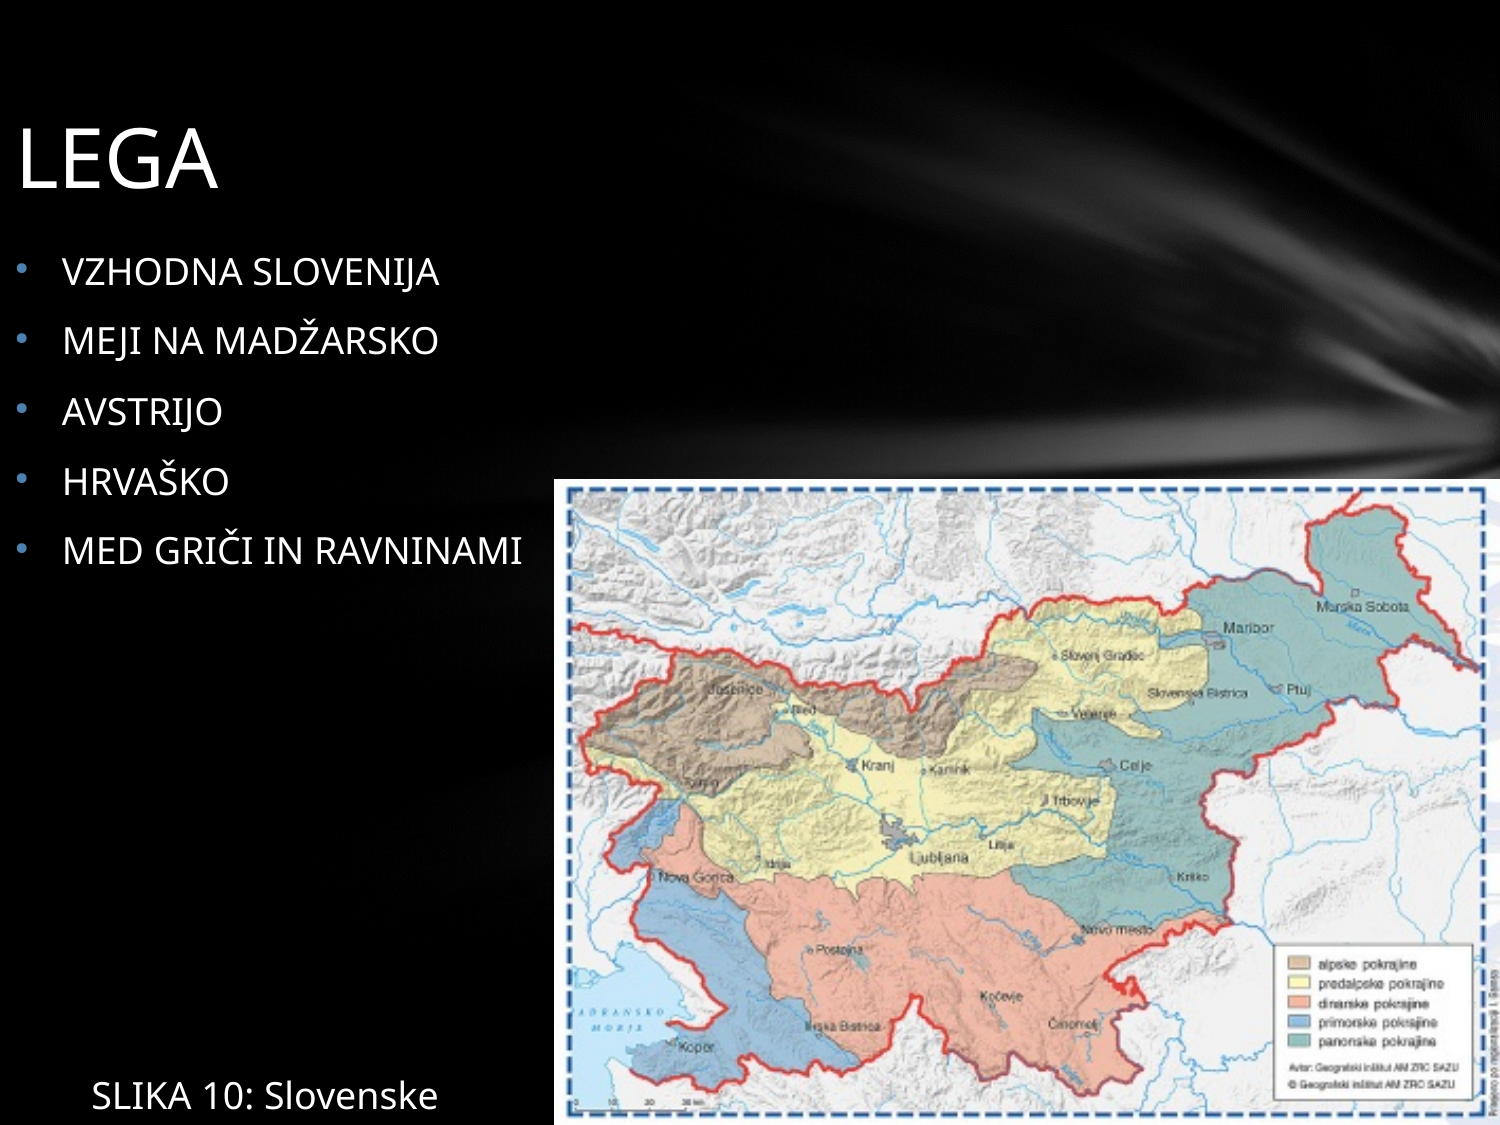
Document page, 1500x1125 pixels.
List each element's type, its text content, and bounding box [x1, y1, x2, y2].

picture [0, 0, 1500, 1125]
title LEGA [0, 37, 1260, 213]
text_box SLIKA 10: Slovenske pokrajne [76, 1064, 614, 1125]
list VZHODNA SLOVENIJA MEJI NA MADŽARSKO AVSTRIJO HRVAŠKO MED GRIČI IN RAVNINAMI [0, 240, 1260, 1015]
